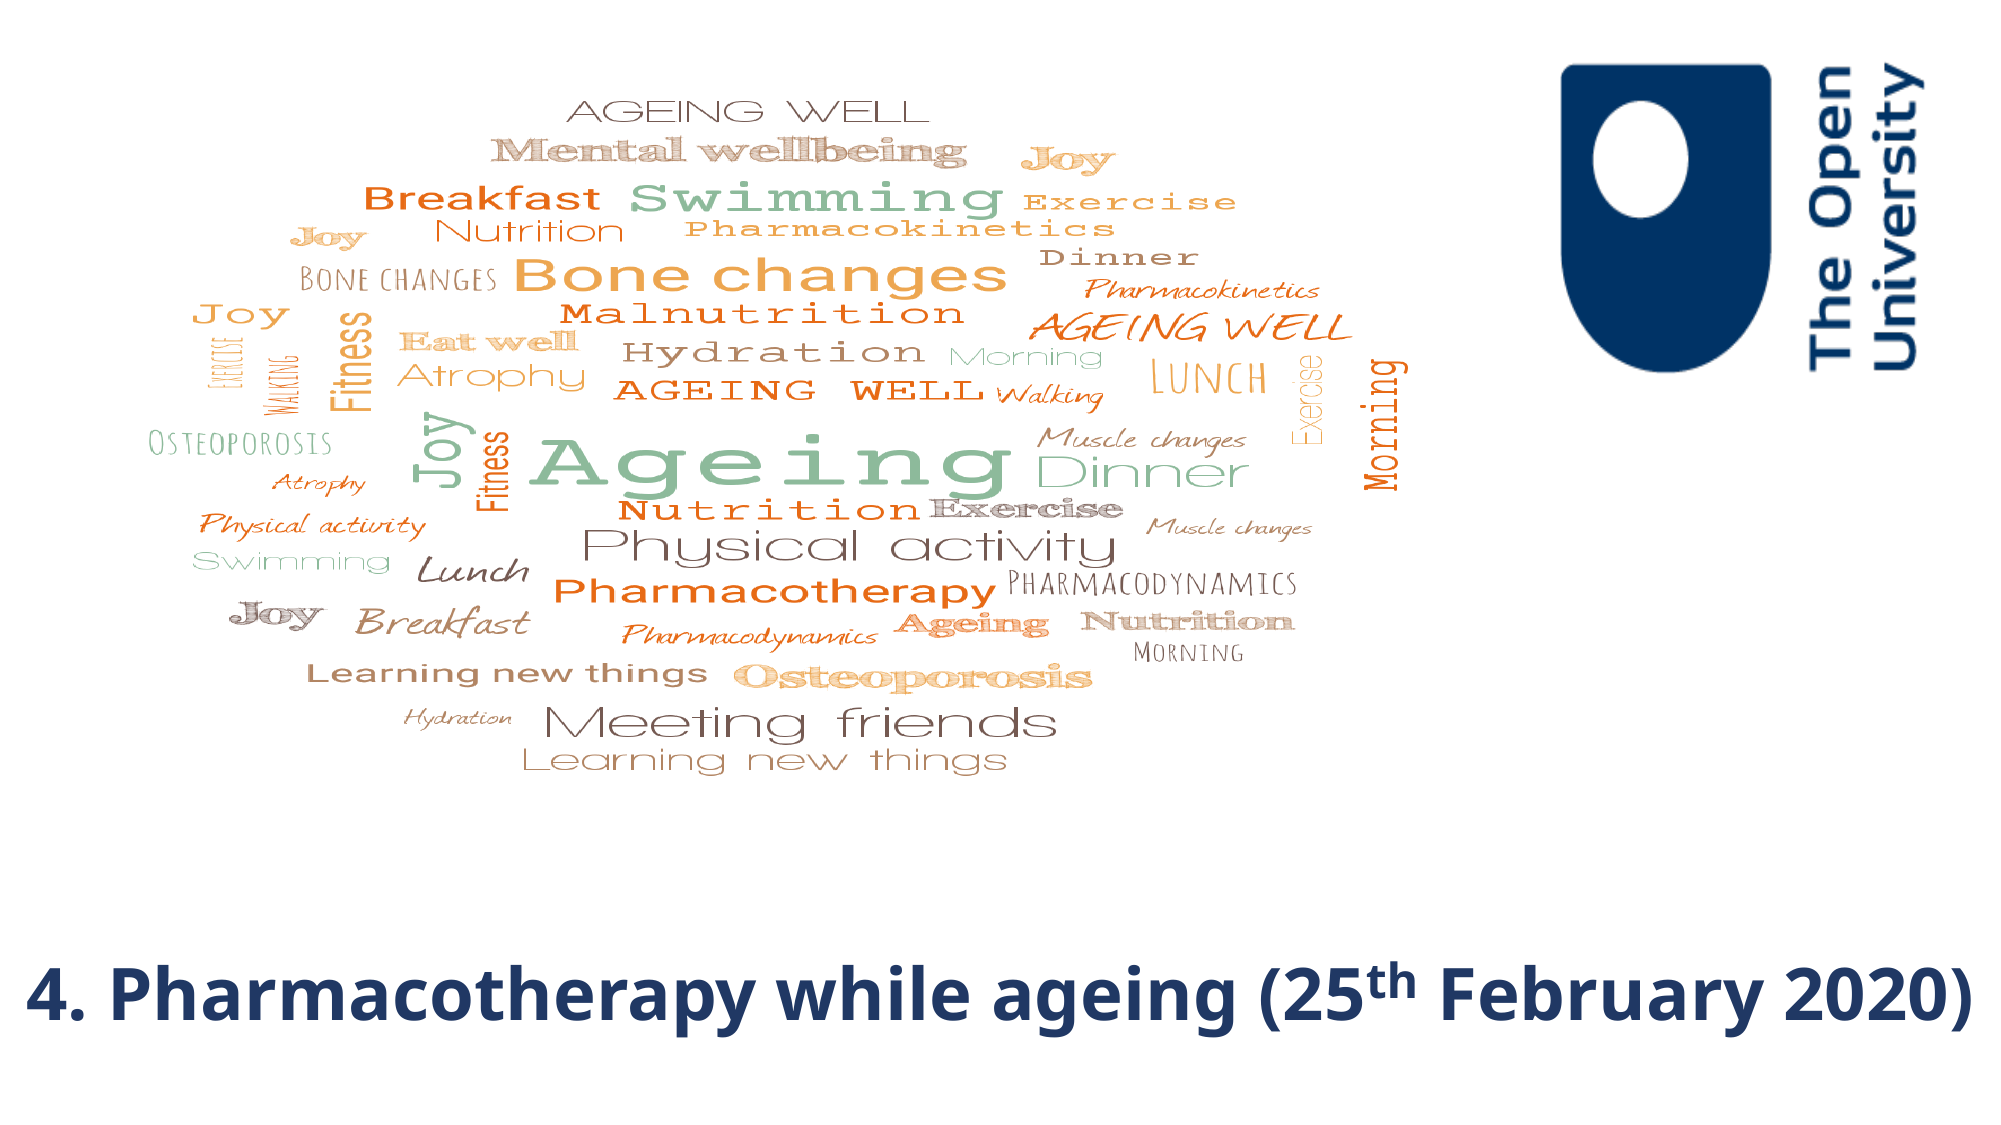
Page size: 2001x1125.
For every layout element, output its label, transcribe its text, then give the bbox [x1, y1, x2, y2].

picture [91, 58, 1446, 818]
picture [1559, 58, 1927, 378]
title 4. Pharmacotherapy while ageing (25th February 2020) [0, 898, 2000, 1044]
